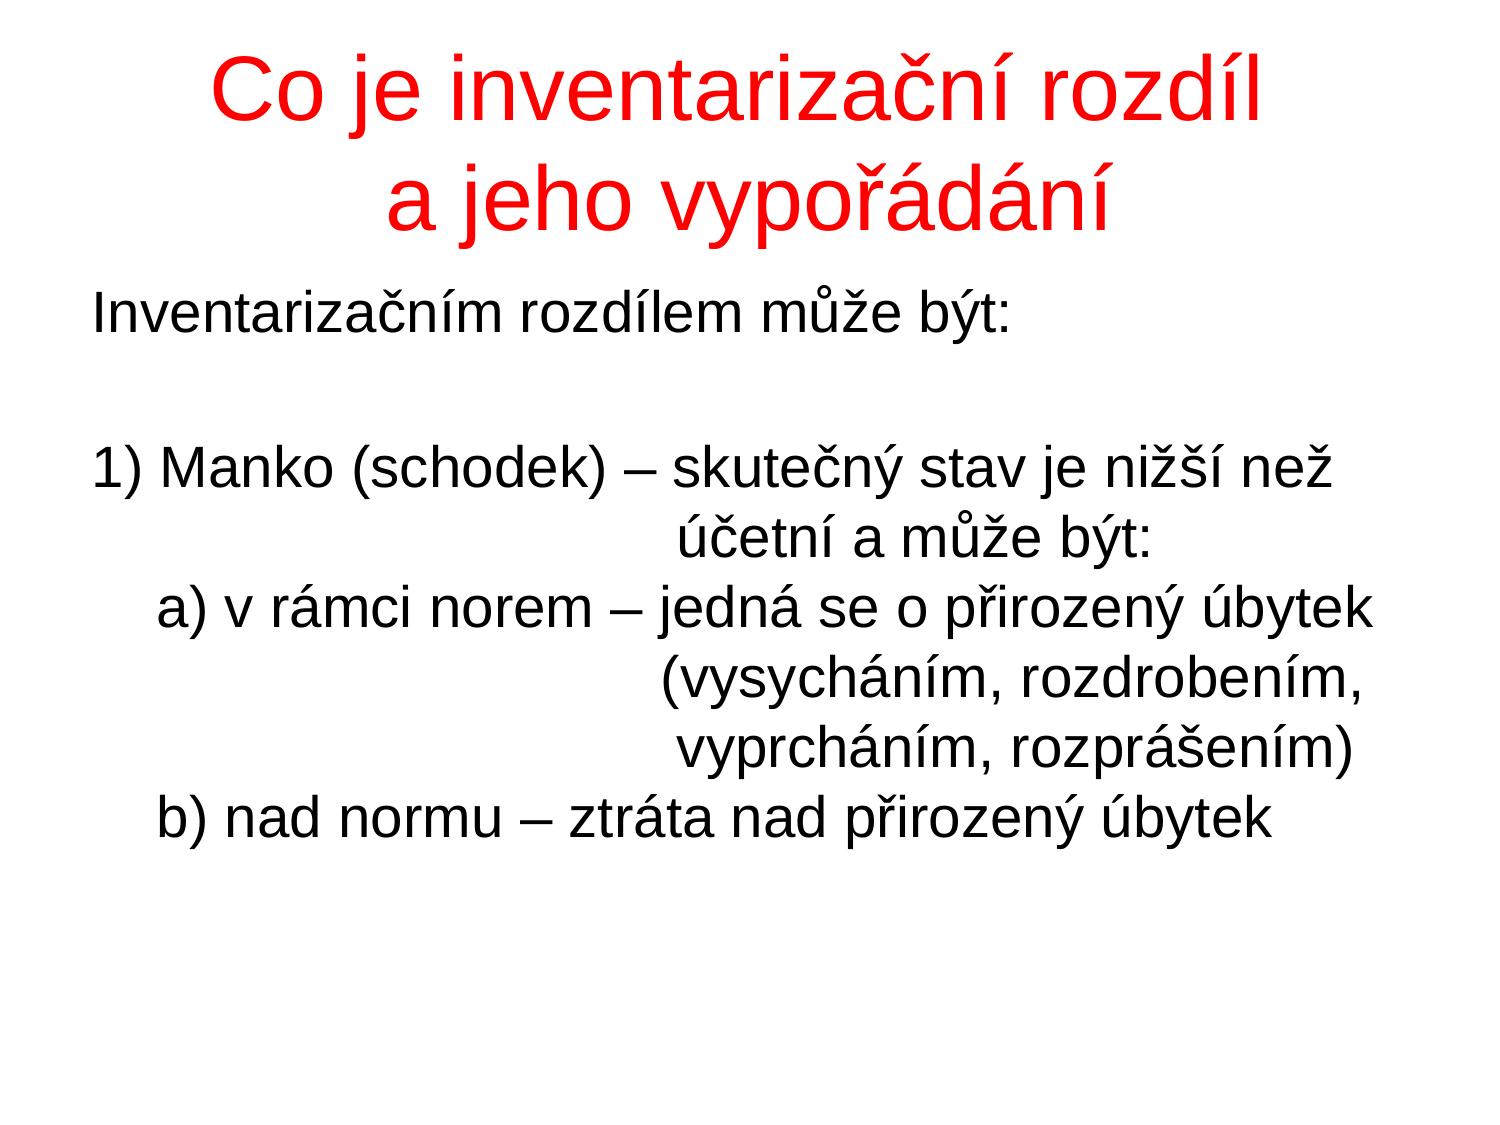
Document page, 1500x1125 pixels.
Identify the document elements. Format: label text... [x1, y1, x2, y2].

list Inventarizačním rozdílem může být: 1) Manko (schodek) – skutečný stav je nižší než účetní a může být: a) v rámci norem – jedná se o přirozený úbytek (vysycháním, rozdrobením, vyprcháním, rozprášením) b) nad normu – ztráta nad přirozený úbytek [76, 267, 1459, 1094]
title Co je inventarizační rozdíl a jeho vypořádání [75, 21, 1426, 257]
